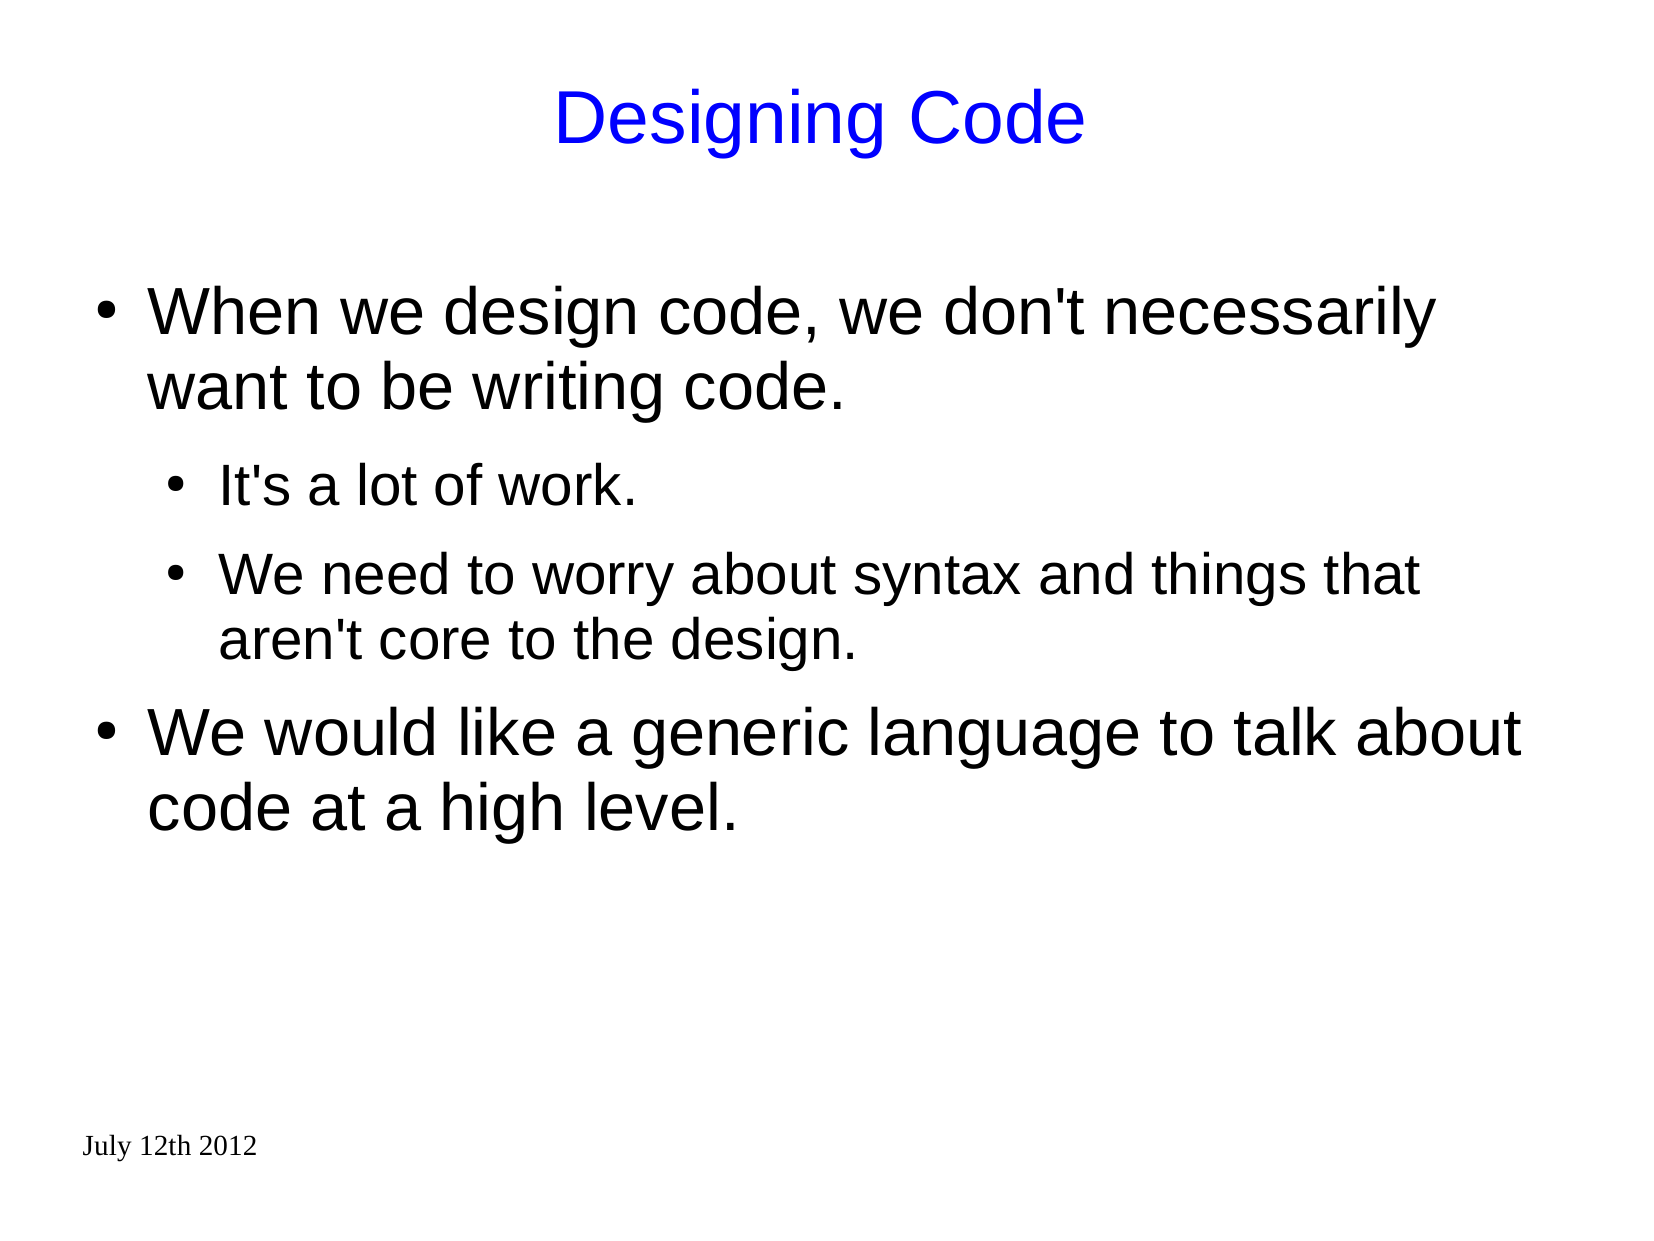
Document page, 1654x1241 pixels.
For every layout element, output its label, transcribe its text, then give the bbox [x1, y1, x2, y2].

list When we design code, we don't necessarily want to be writing code. It's a lot of work. We need to worry about syntax and things that aren't core to the design. We would like a generic language to talk about code at a high level. [76, 274, 1565, 1093]
title Designing Code [76, 58, 1565, 178]
